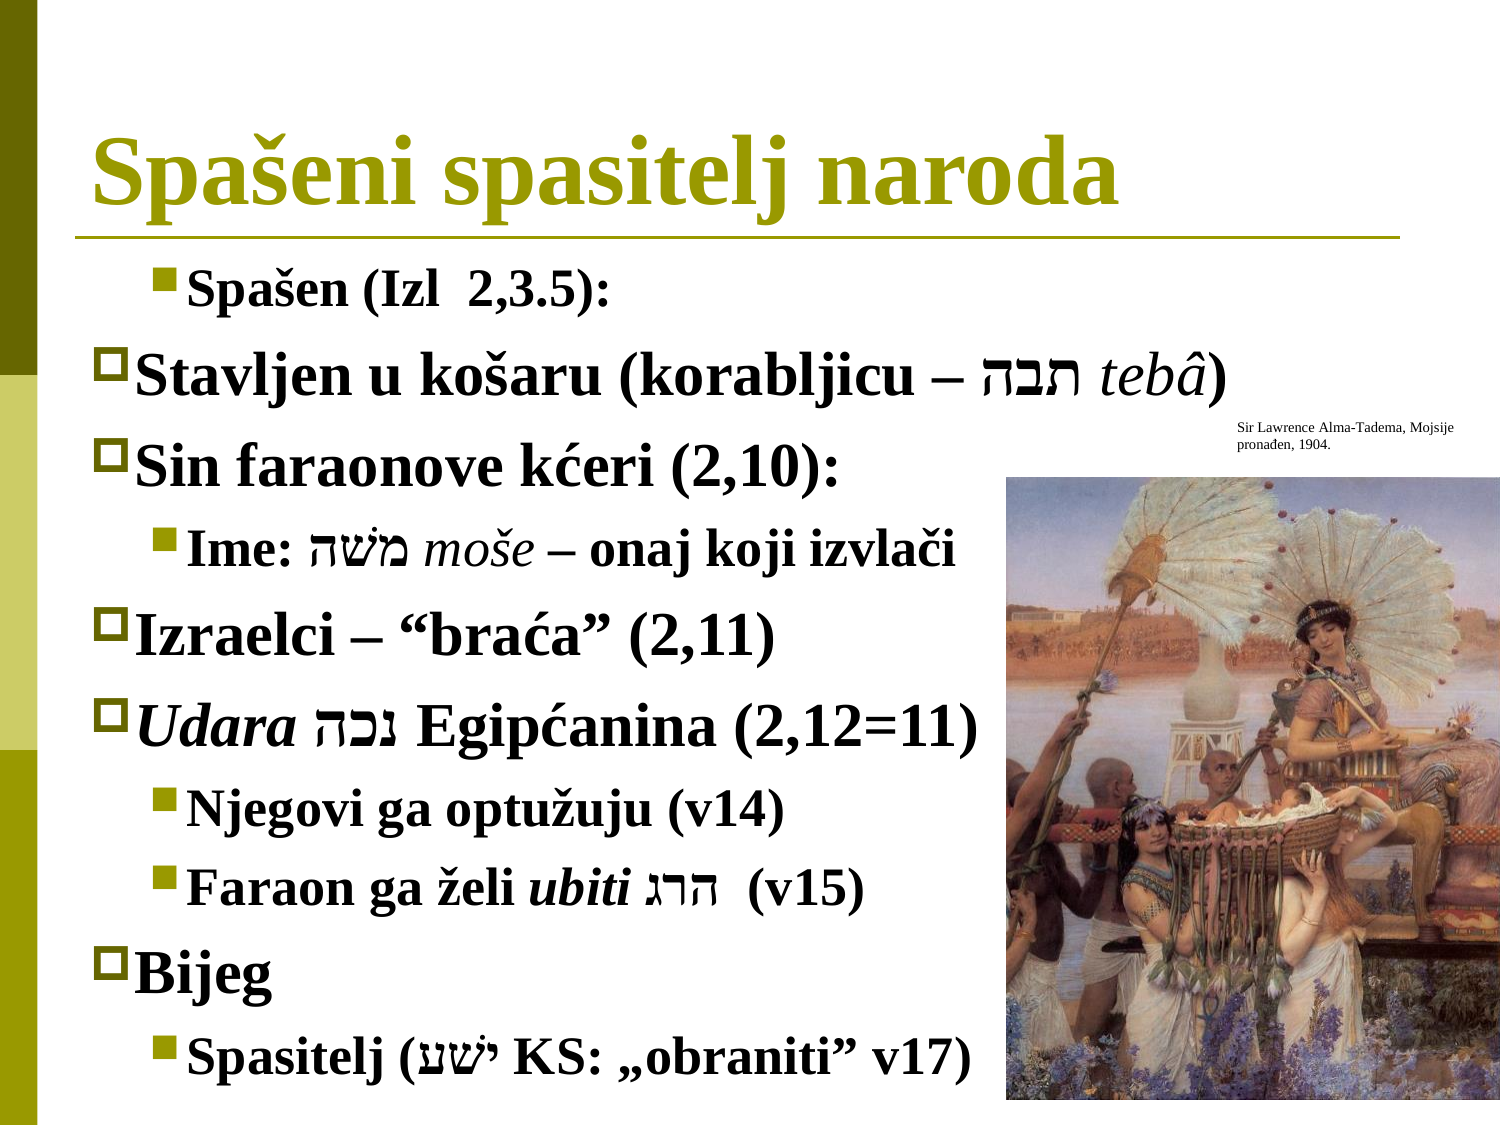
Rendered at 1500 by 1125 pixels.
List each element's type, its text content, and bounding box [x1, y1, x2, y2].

picture [1006, 477, 1500, 1101]
list Spašen (Izl 2,3.5): Stavljen u košaru (korabljicu – תבה tebâ) Sin faraonove kćeri (2,10): Ime: משׁה moše – onaj koji izvlači Izraelci – “braća” (2,11) Udara נכה Egipćanina (2,12=11) Njegovi ga optužuju (v14) Faraon ga želi ubiti הרג (v15) Bijeg Spasitelj (ישׁע KS: „obraniti” v17) [75, 245, 1426, 1100]
title Spašeni spasitelj naroda [75, 24, 1426, 233]
text_box Sir Lawrence Alma-Tadema, Mojsije pronađen, 1904. [1222, 409, 1500, 461]
